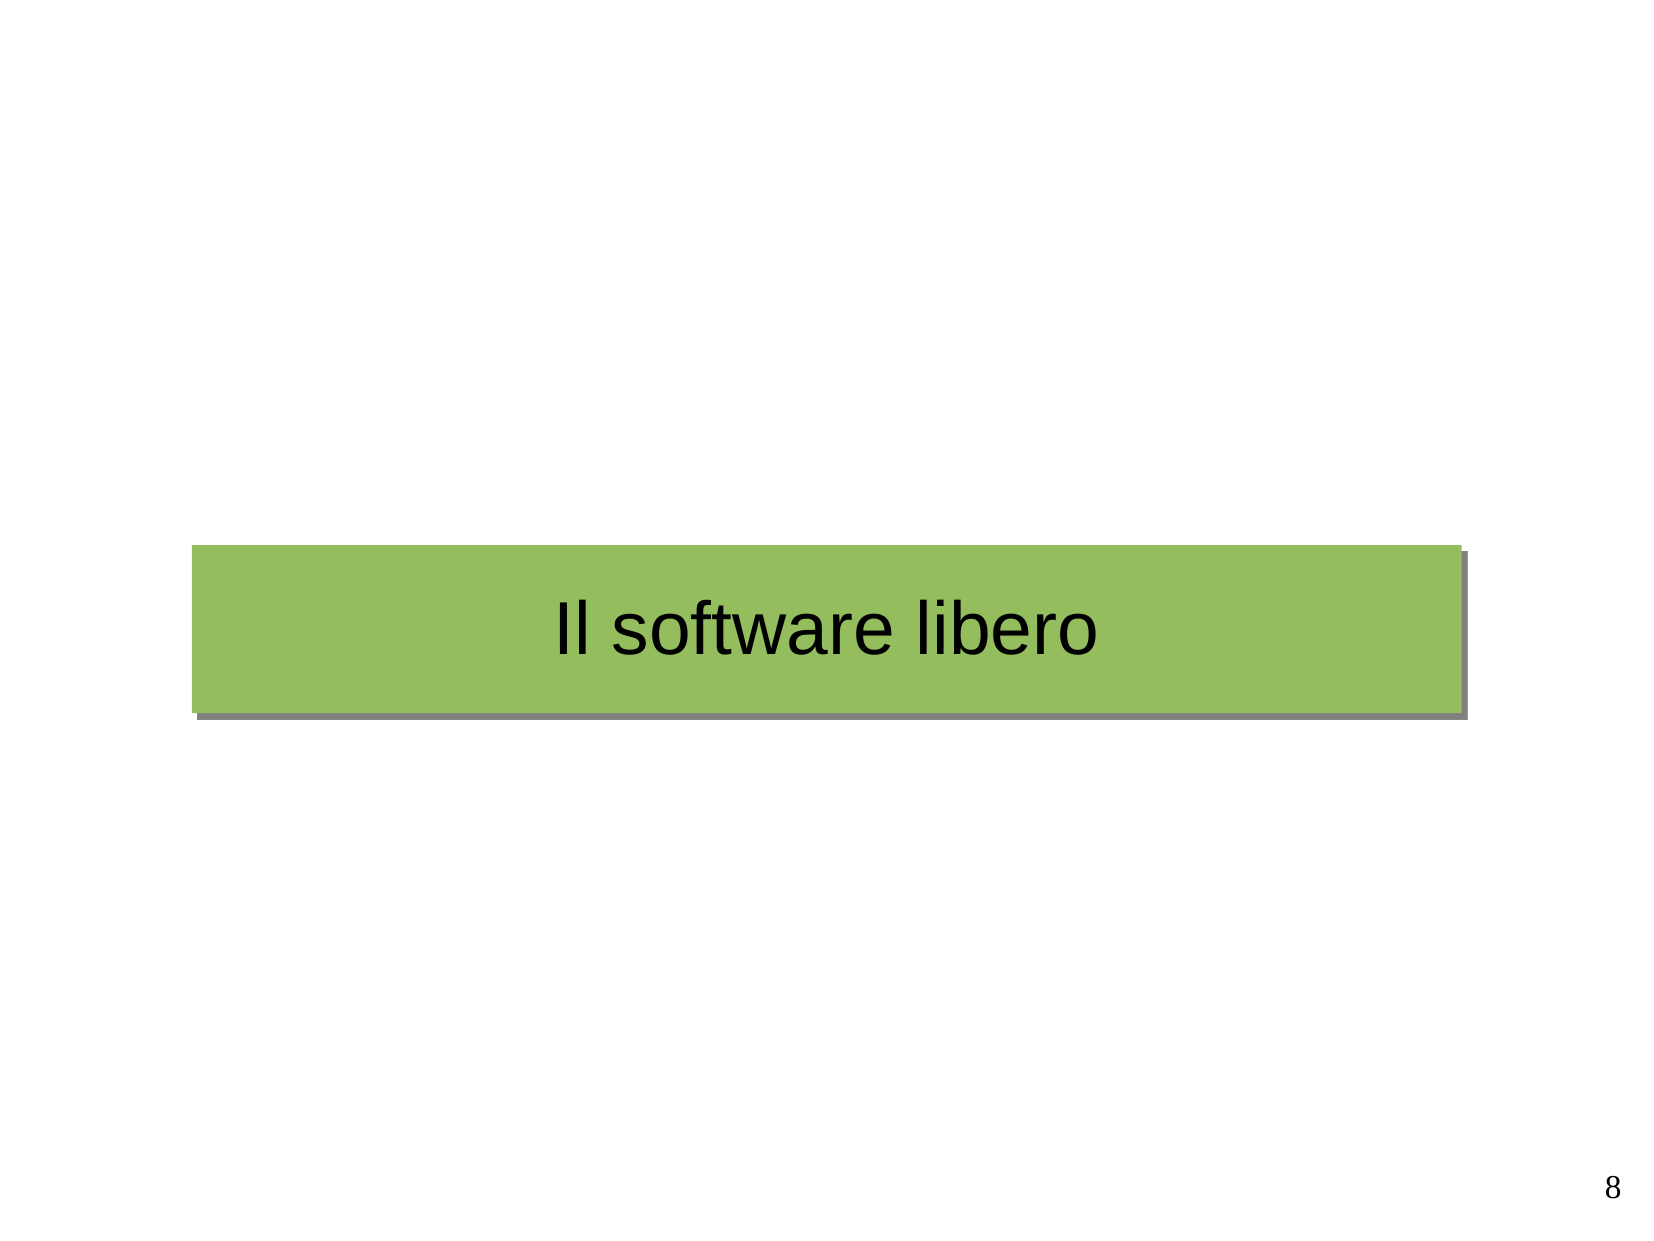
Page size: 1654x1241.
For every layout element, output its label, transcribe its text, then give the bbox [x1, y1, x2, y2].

text_box Il software libero [191, 545, 1462, 714]
